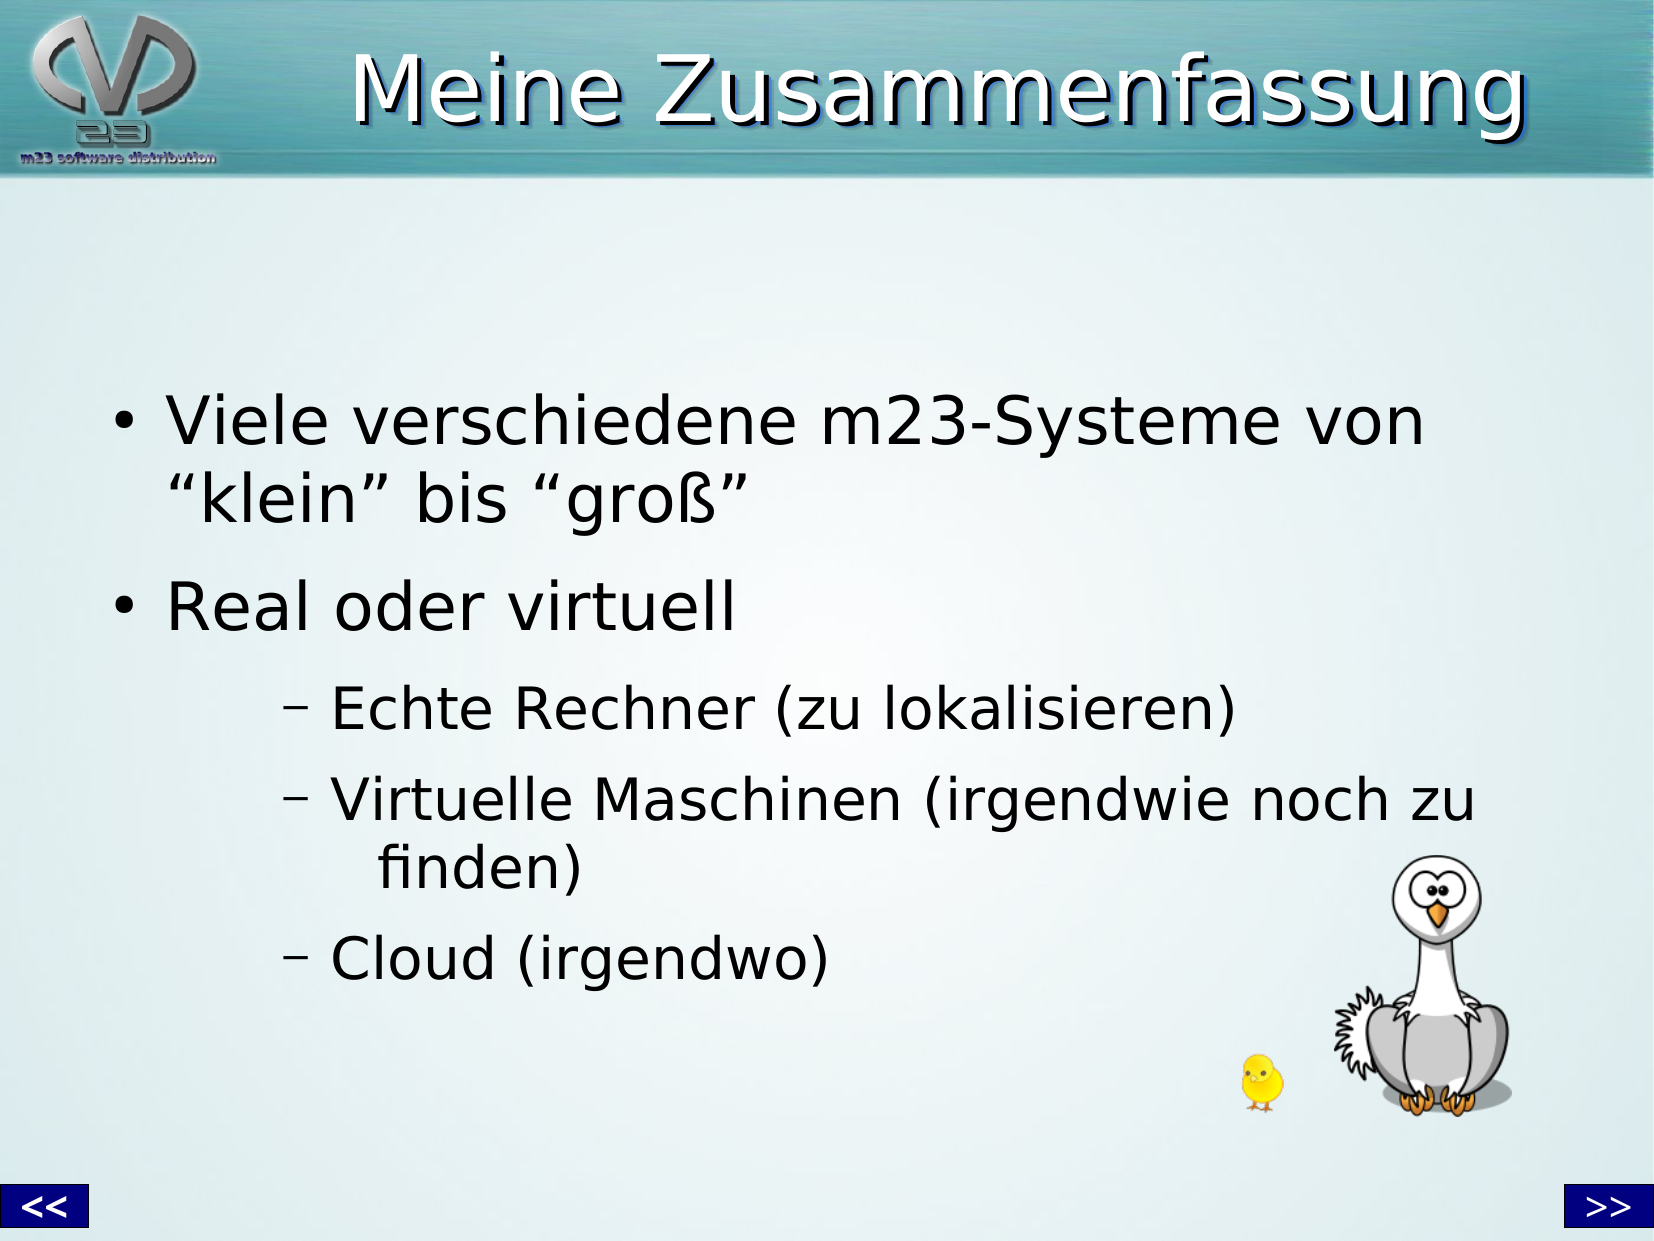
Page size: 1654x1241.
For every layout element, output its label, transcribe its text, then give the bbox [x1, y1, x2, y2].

picture [0, 0, 1654, 1241]
list Viele verschiedene m23-Systeme von “klein” bis “groß” Real oder virtuell Echte Rechner (zu lokalisieren) Virtuelle Maschinen (irgendwie noch zu finden) Cloud (irgendwo) [94, 382, 1560, 994]
title Meine Zusammenfassung [224, 2, 1654, 178]
